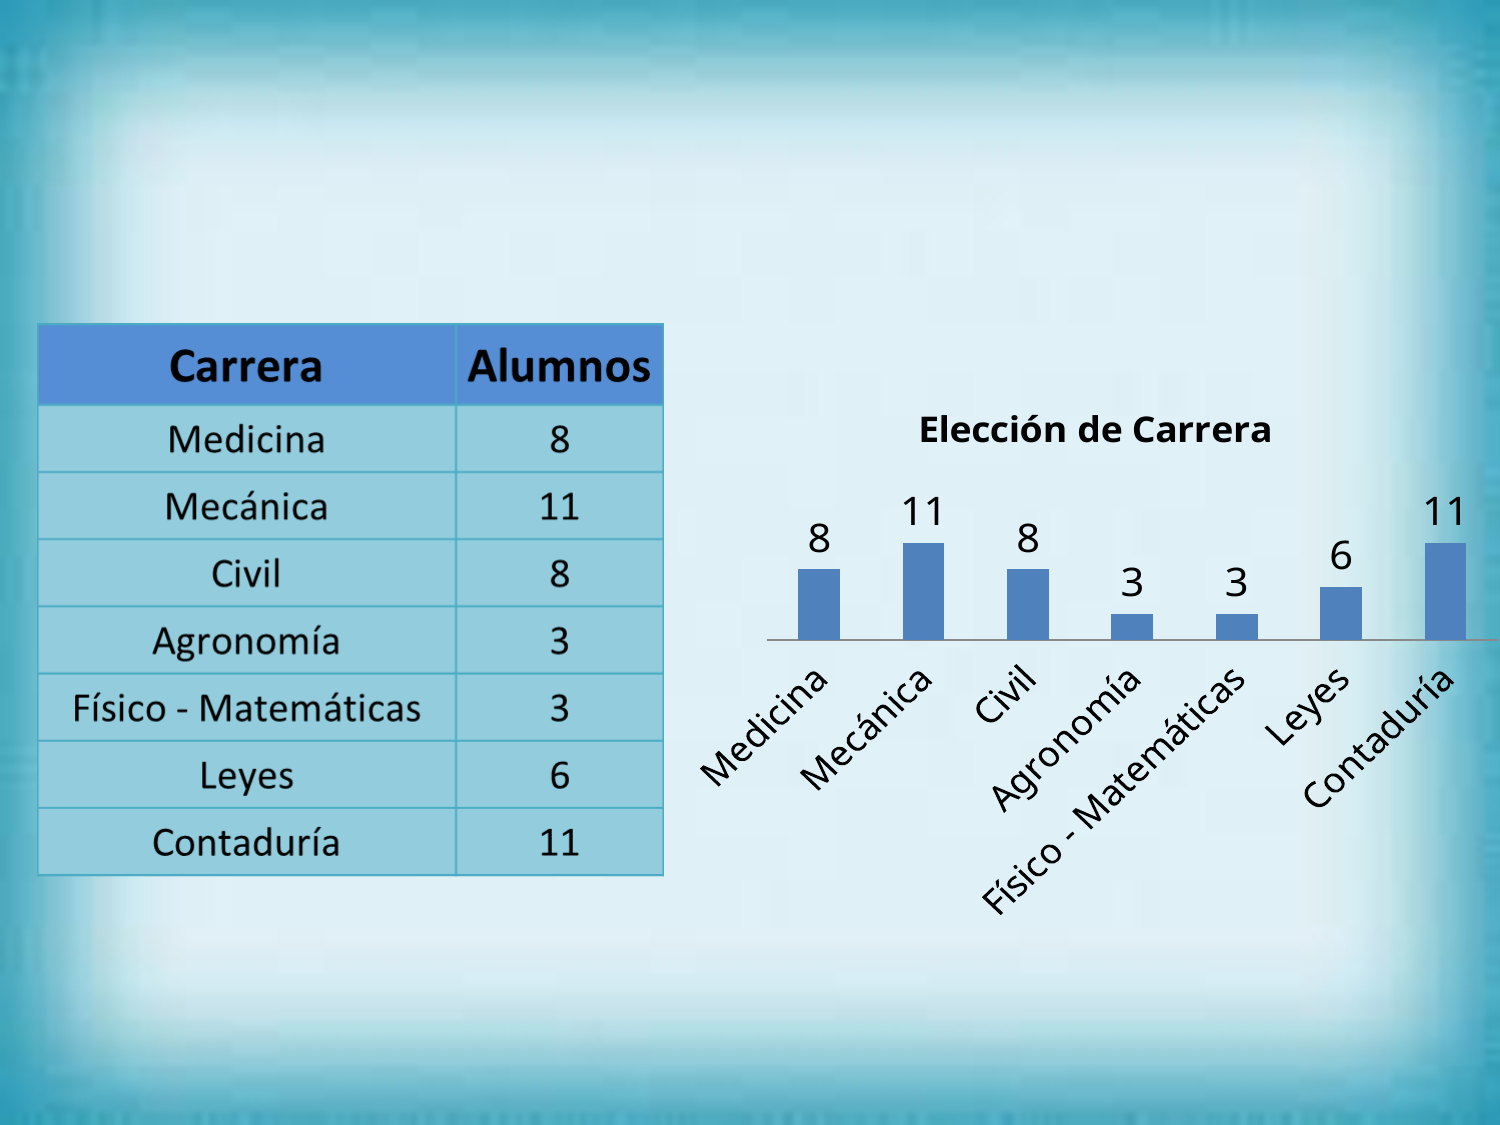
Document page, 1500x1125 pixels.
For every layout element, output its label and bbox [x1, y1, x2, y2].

chart [687, 375, 1500, 925]
picture [0, 0, 1500, 1125]
